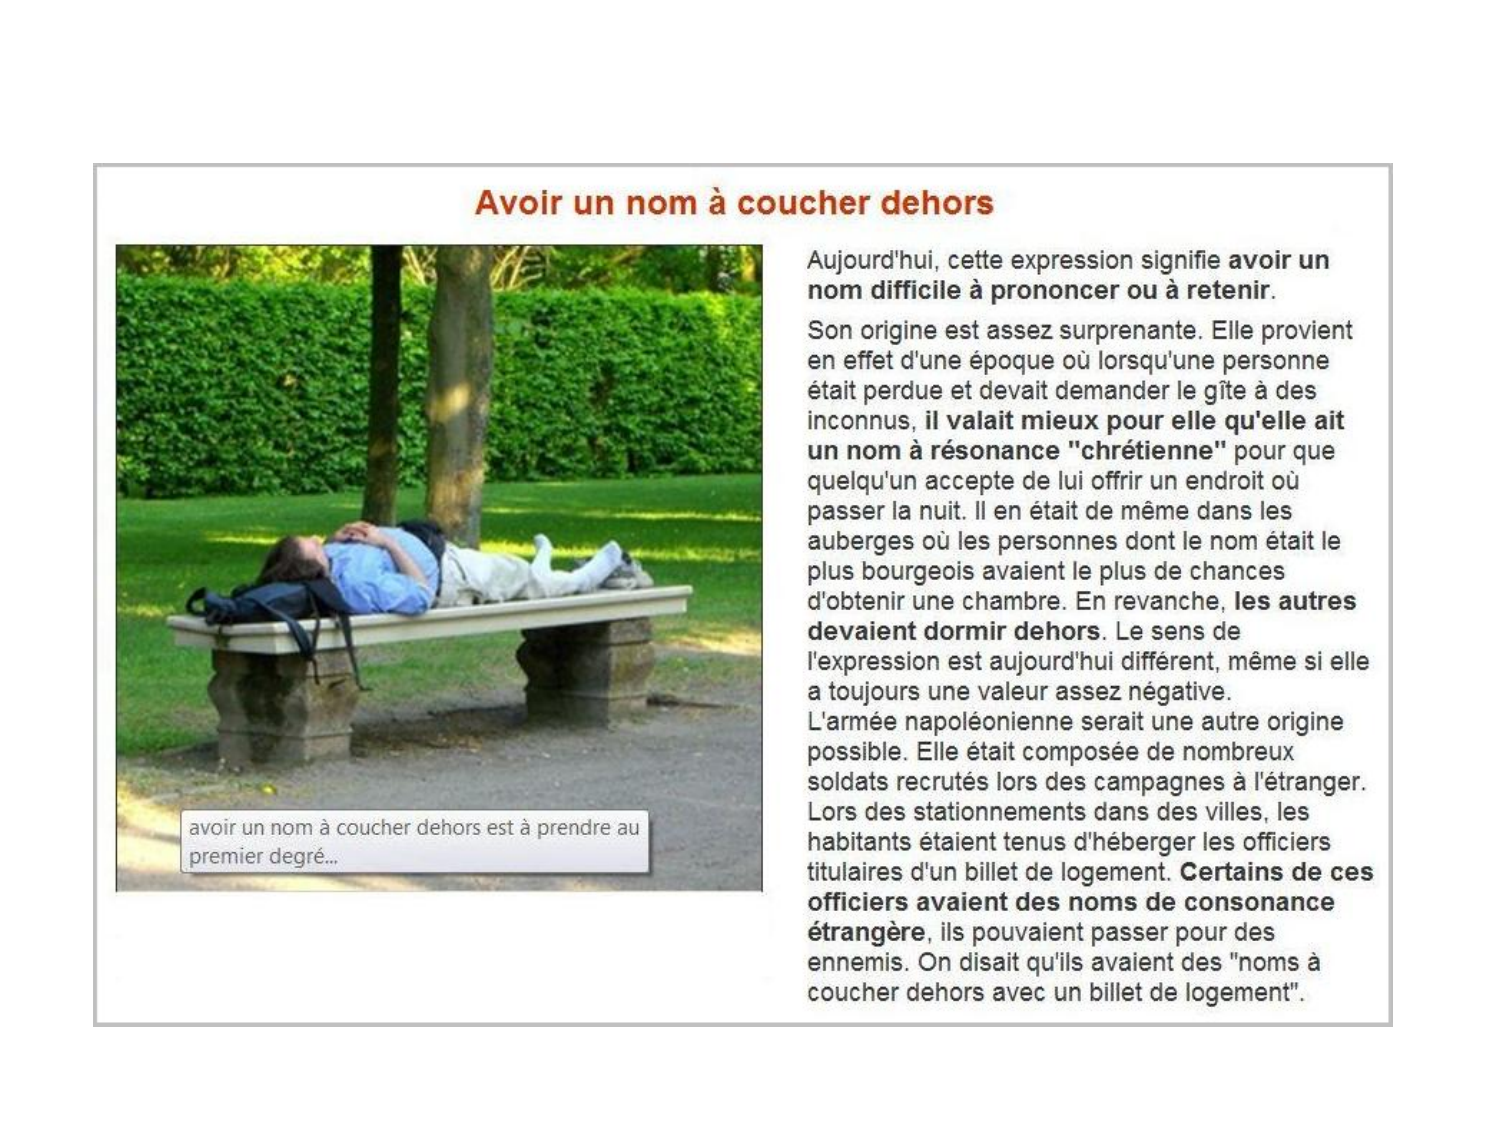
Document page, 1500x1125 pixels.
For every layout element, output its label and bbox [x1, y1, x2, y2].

text_box [93, 164, 1393, 1027]
title [75, 45, 1426, 233]
